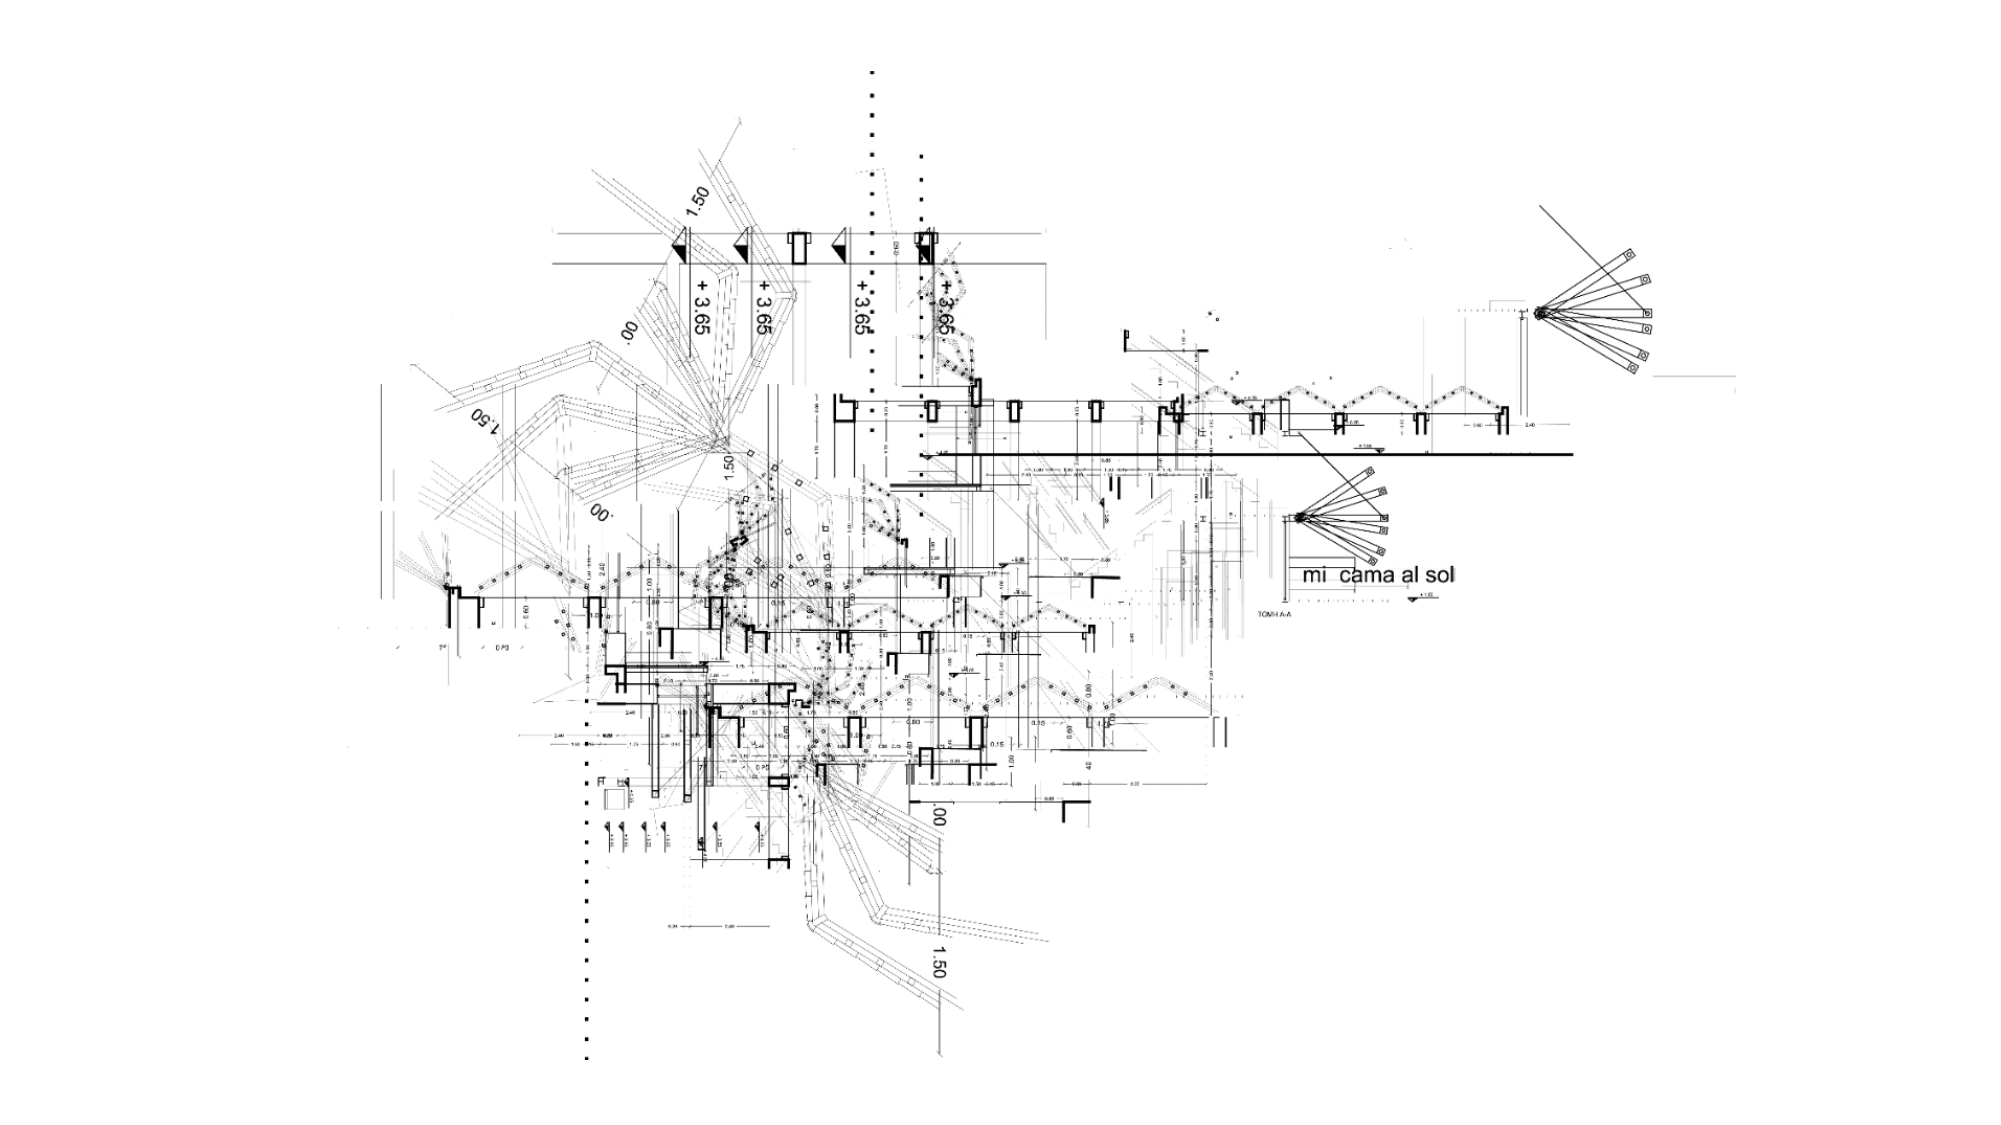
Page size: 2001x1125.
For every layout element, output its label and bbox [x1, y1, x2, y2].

picture [271, 70, 1736, 1060]
